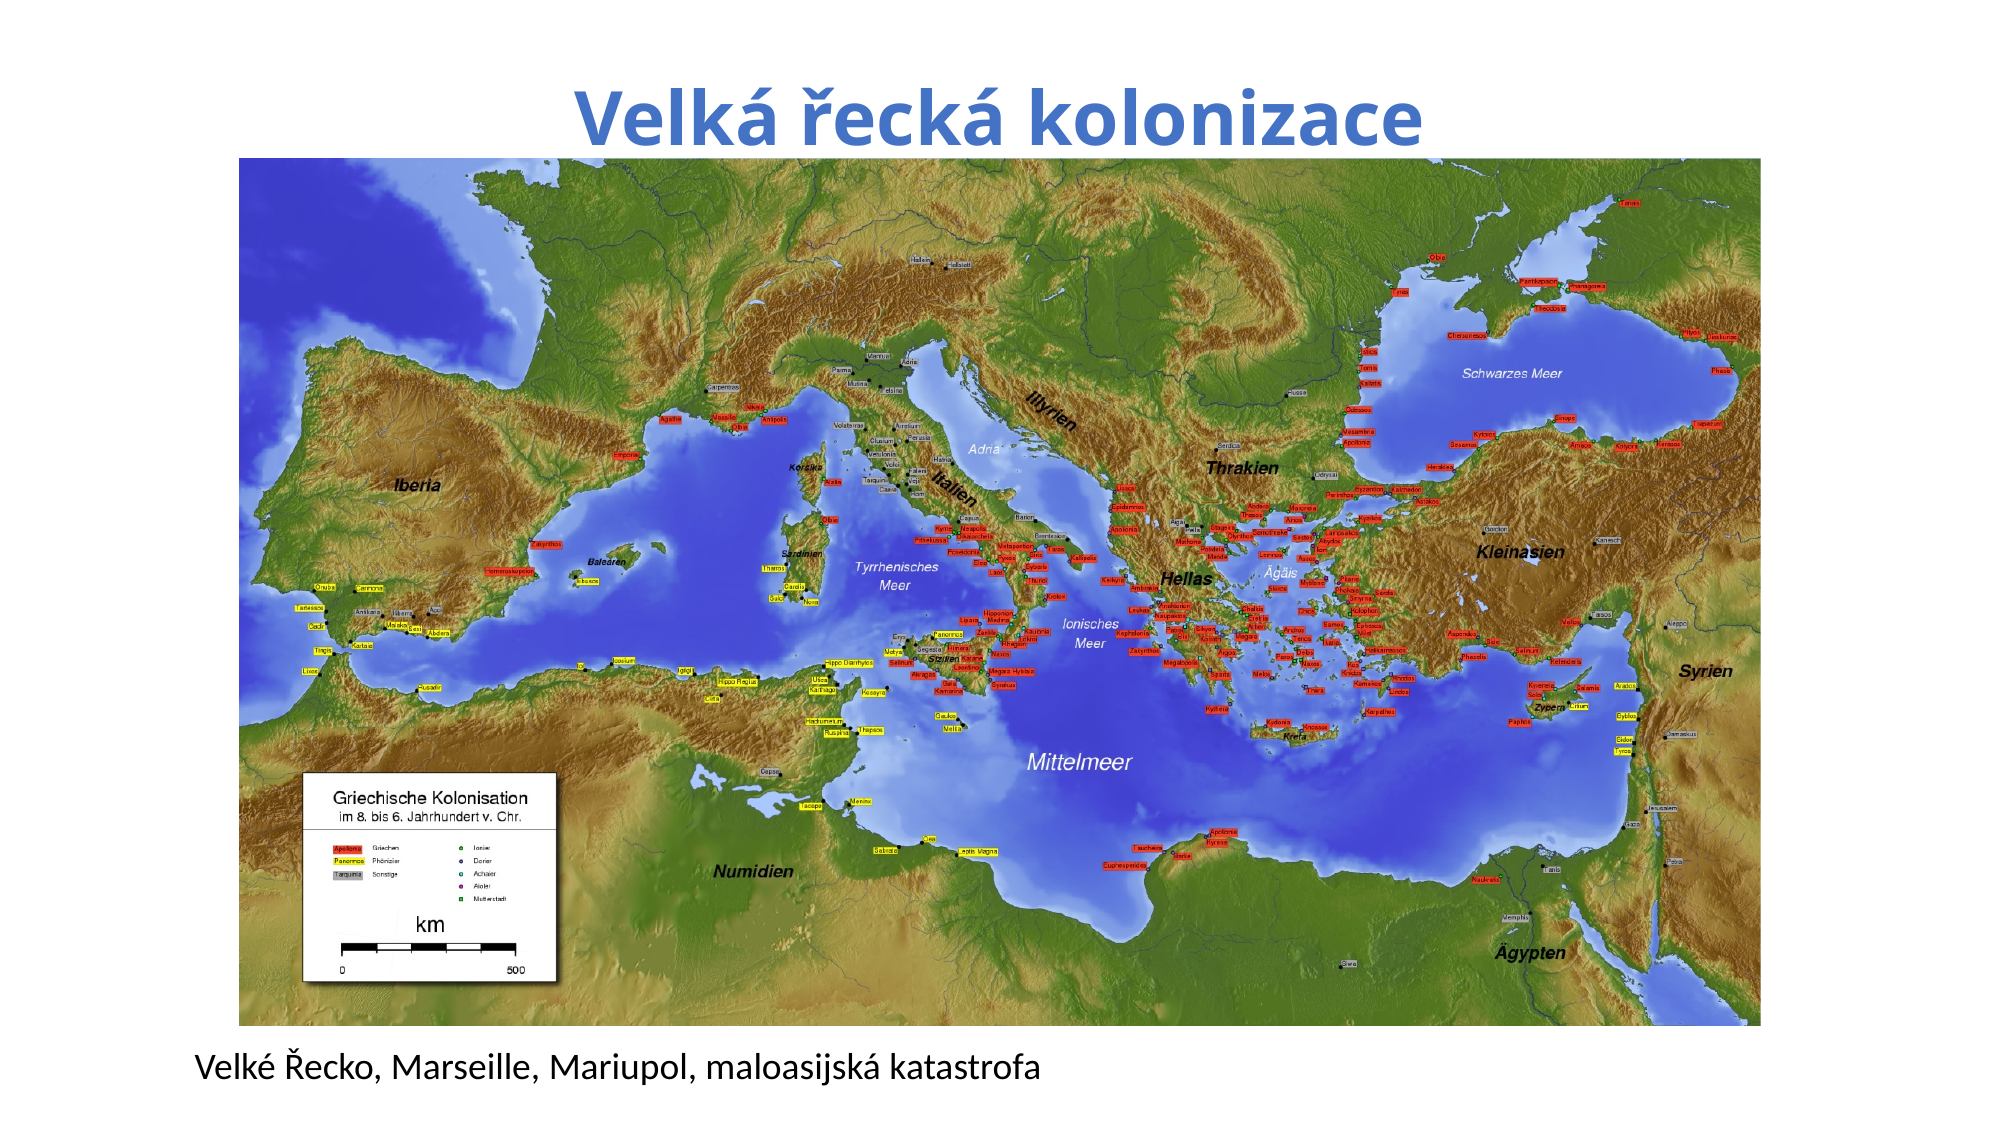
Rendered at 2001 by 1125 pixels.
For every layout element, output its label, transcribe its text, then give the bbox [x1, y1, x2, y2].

picture [239, 158, 1761, 1026]
text_box Velké Řecko, Marseille, Mariupol, maloasijská katastrofa [179, 1034, 1067, 1096]
title Velká řecká kolonizace [137, 59, 1863, 176]
